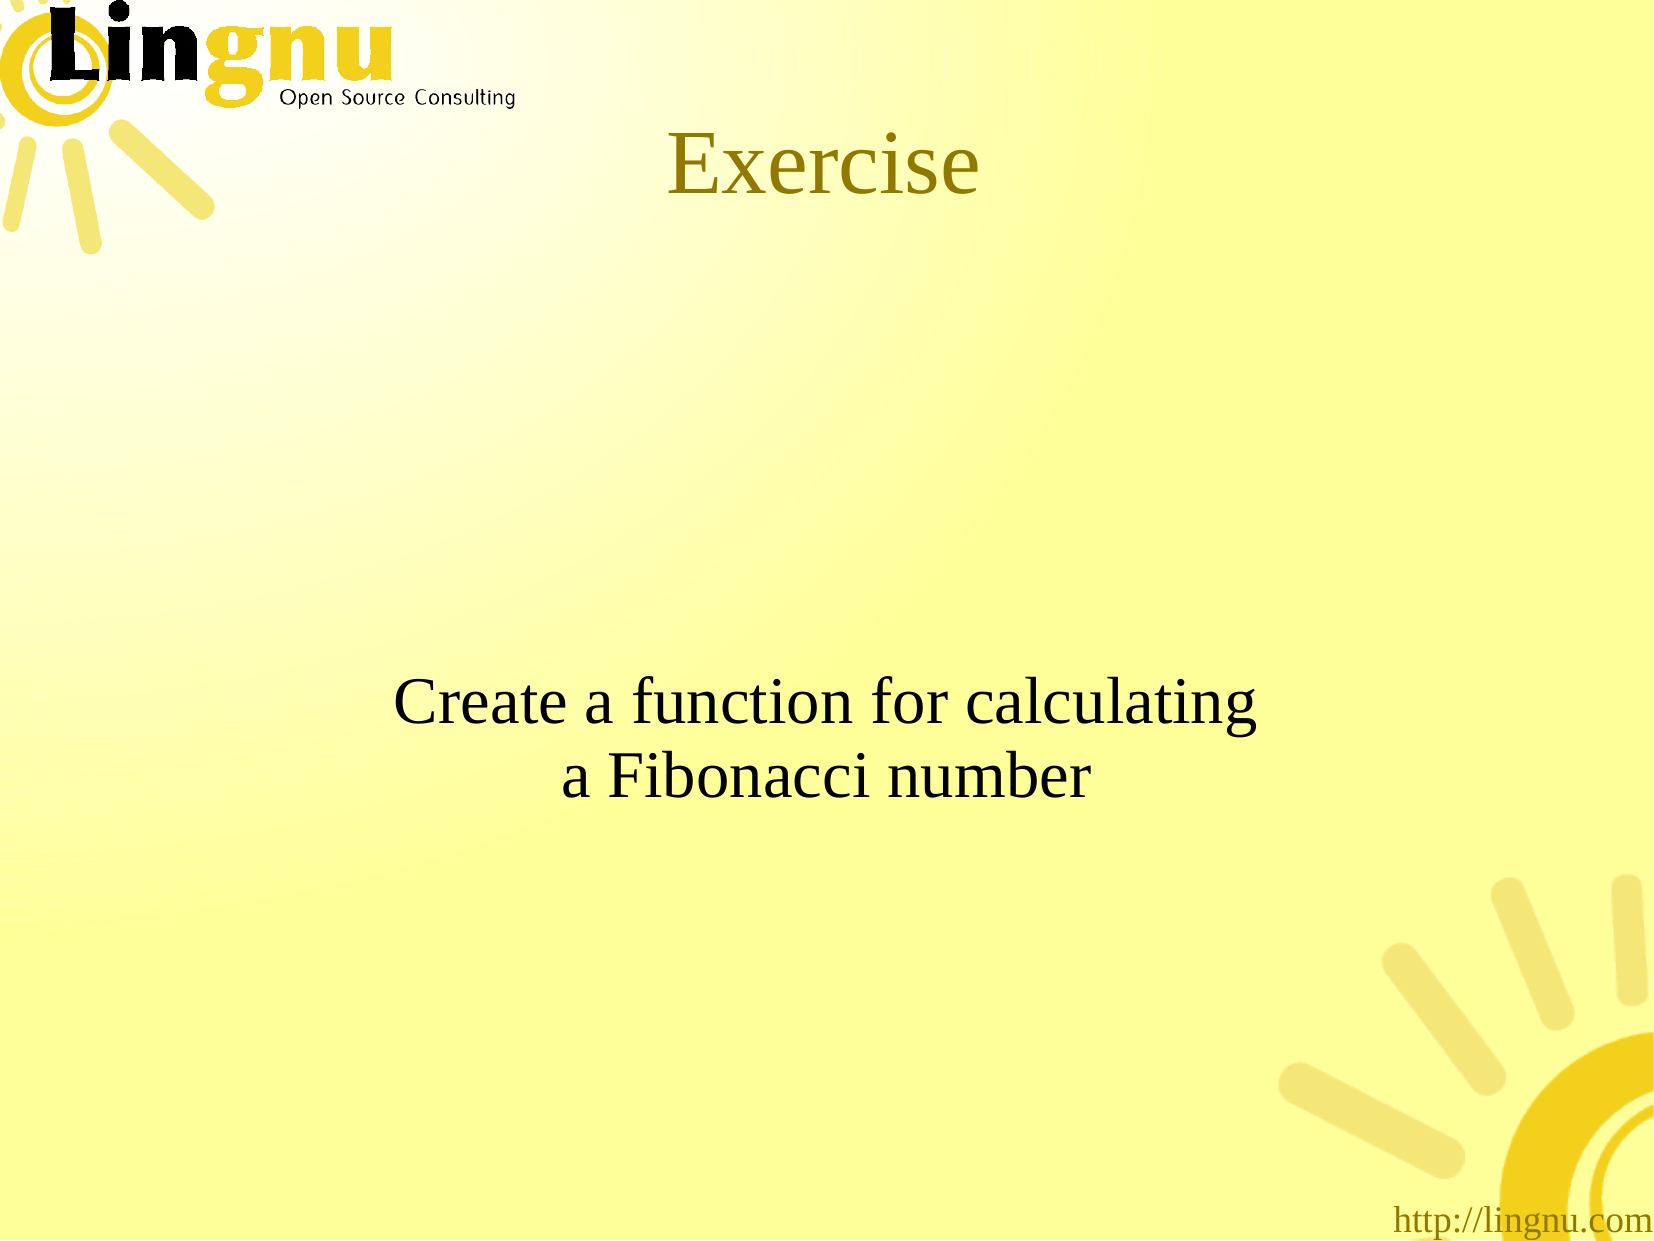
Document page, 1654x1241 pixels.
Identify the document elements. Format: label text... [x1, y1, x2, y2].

subtitle Create a function for calculating a Fibonacci number [29, 265, 1625, 1211]
picture [0, 0, 516, 256]
picture [1256, 871, 1654, 1241]
title Exercise [118, 58, 1531, 265]
